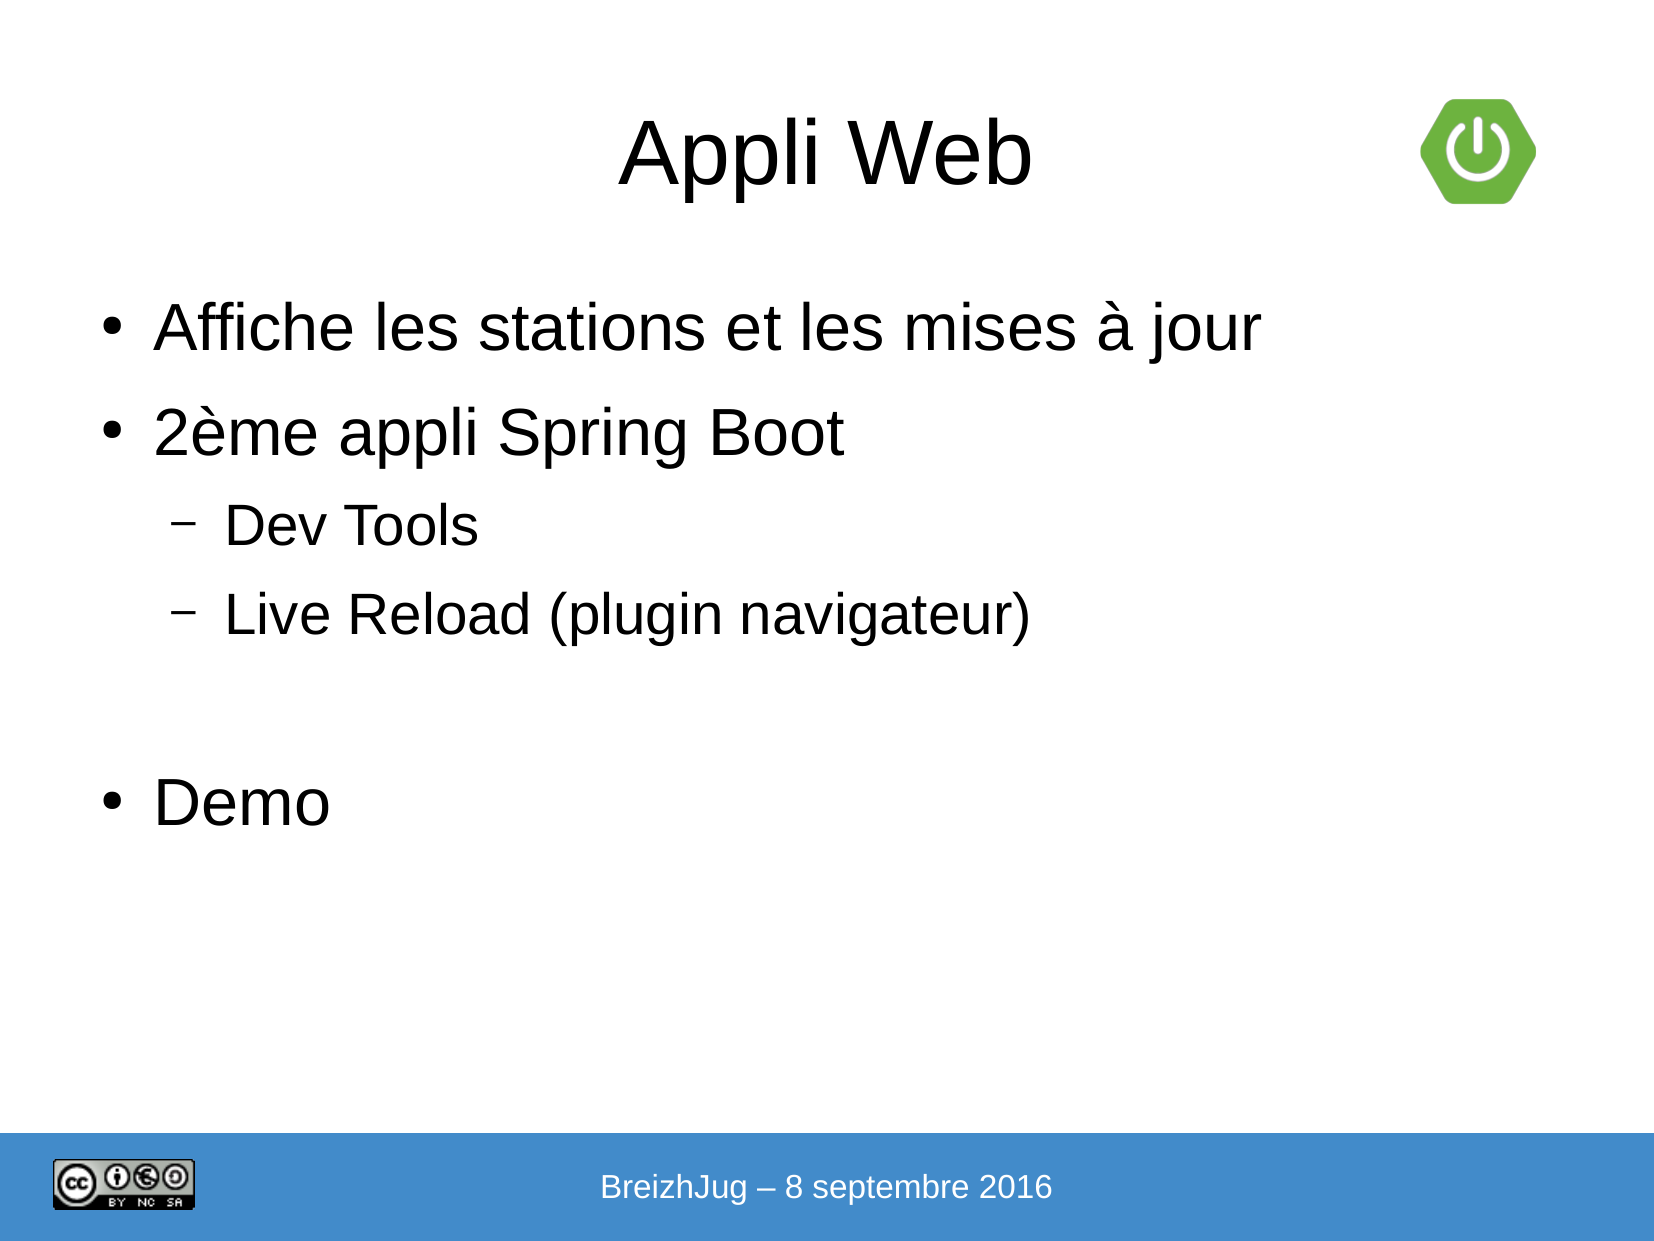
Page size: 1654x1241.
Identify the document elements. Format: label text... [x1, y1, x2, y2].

picture [1417, 90, 1540, 213]
picture [53, 1159, 195, 1210]
title Appli Web [82, 49, 1571, 257]
list Affiche les stations et les mises à jour 2ème appli Spring Boot Dev Tools Live Reload (plugin navigateur) Demo [82, 290, 1571, 1010]
